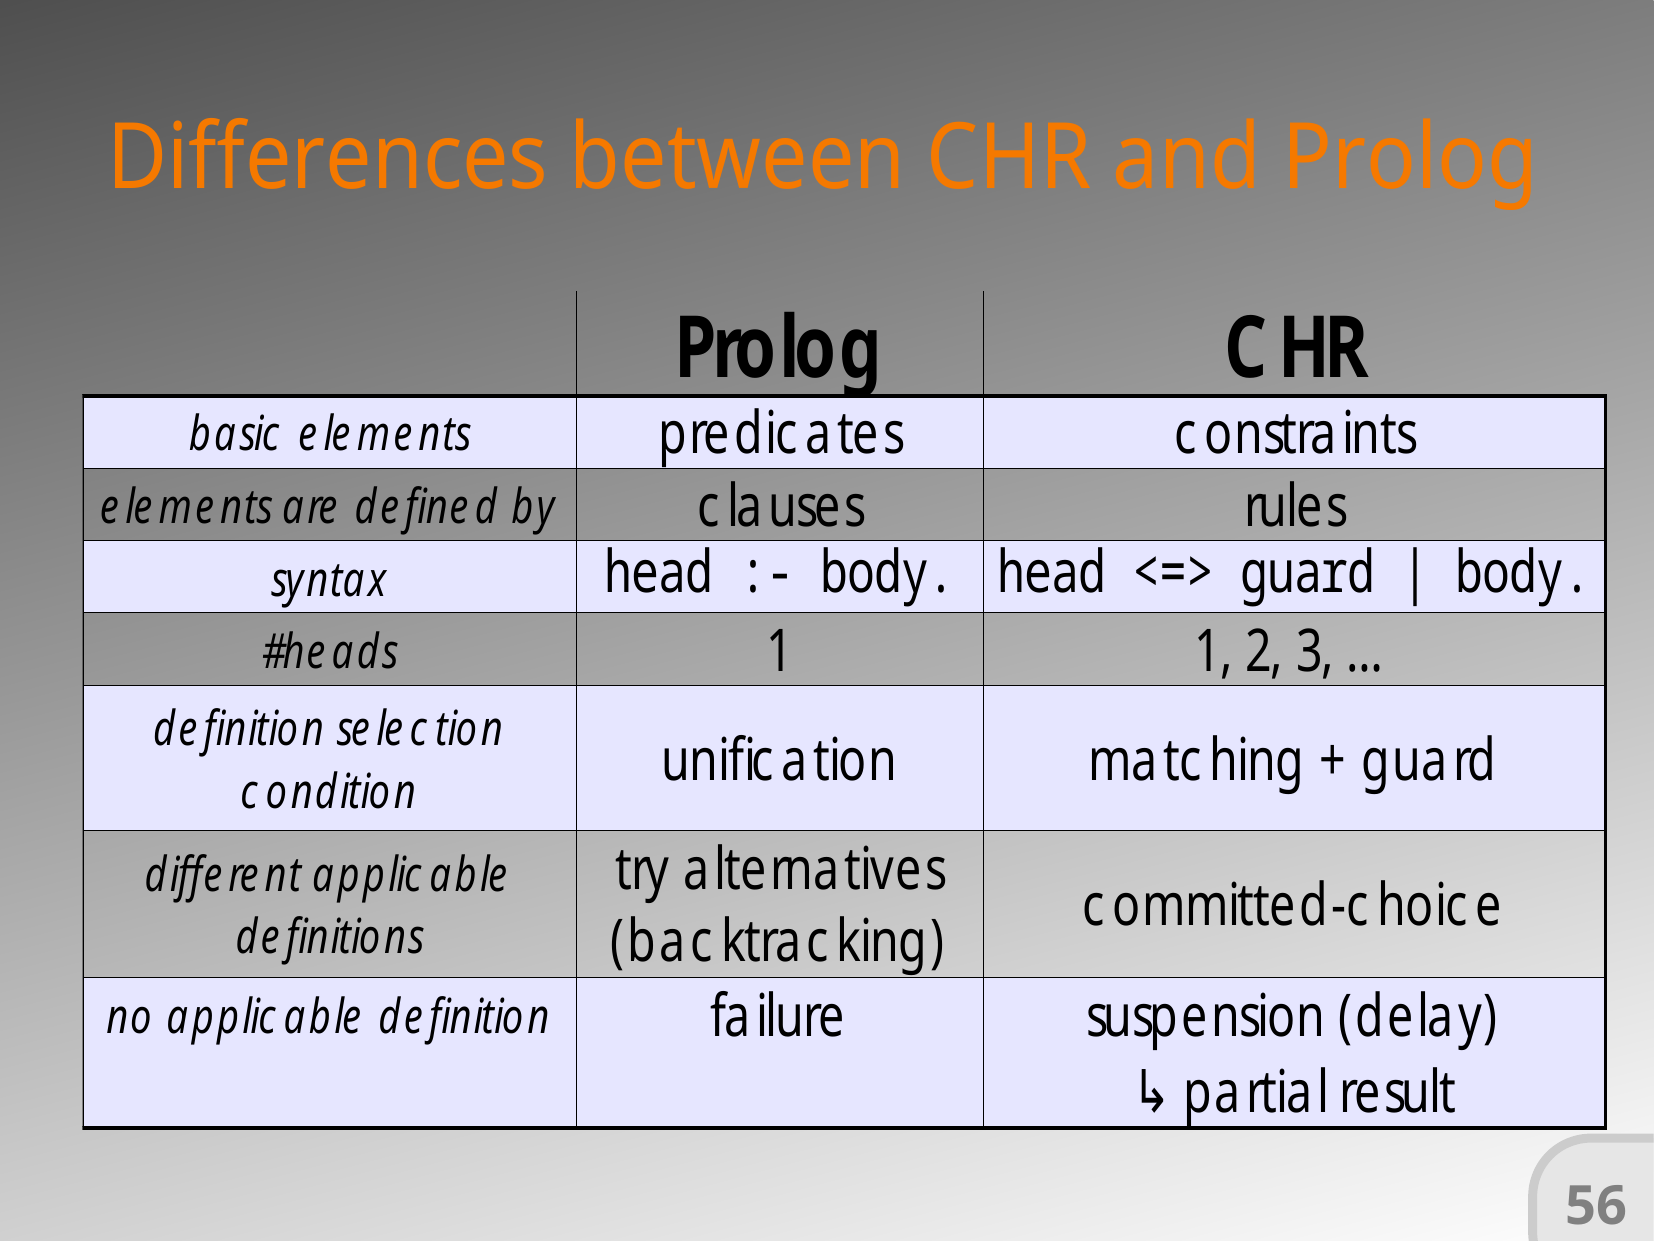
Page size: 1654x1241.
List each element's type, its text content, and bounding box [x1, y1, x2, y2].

title Differences between CHR and Prolog [18, 49, 1629, 257]
chart [82, 290, 1608, 1131]
